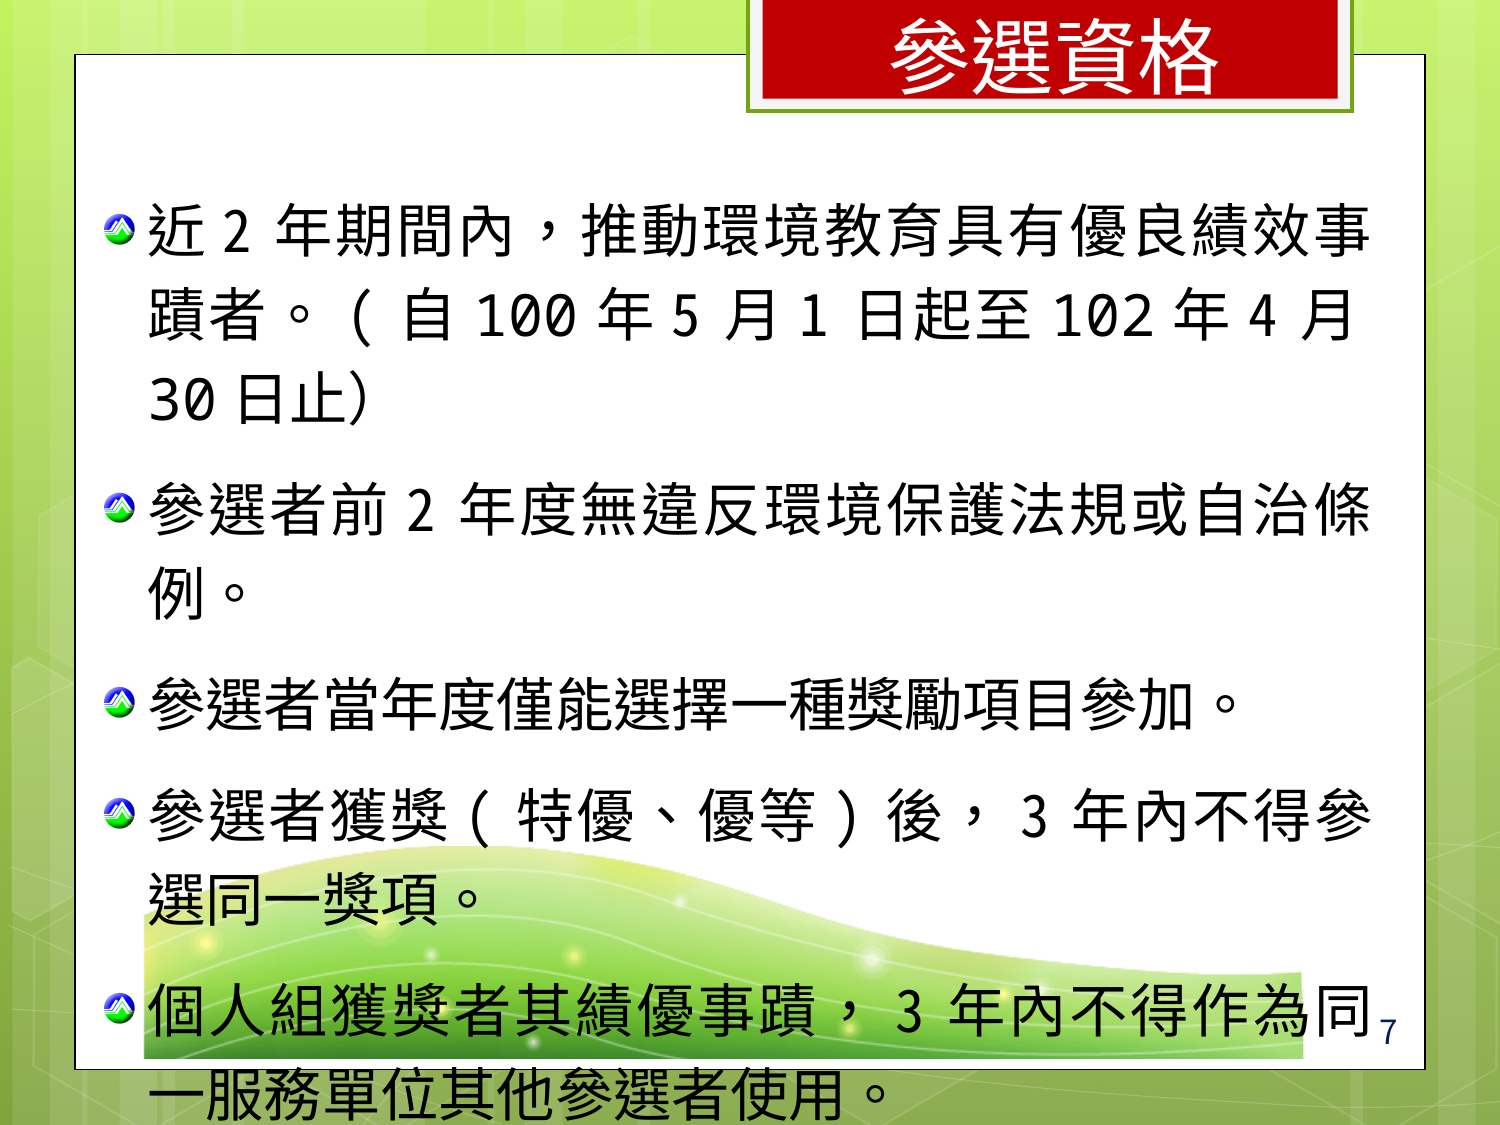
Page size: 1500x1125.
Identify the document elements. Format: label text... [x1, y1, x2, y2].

picture [1158, 996, 1177, 1001]
picture [88, 846, 1327, 1059]
title 參選資格 [478, 0, 1500, 149]
picture [1217, 997, 1225, 1003]
text_box <編號> [838, 1003, 1413, 1064]
list 近2年期間內，推動環境教育具有優良績效事蹟者。(自100年5月1日起至102年4月30日止） 參選者前2年度無違反環境保護法規或自治條例。 參選者當年度僅能選擇一種獎勵項目參加。 參選者獲獎(特優、優等)後，3年內不得參選同一獎項。 個人組獲獎者其績優事蹟，3年內不得作為同一服務單位其他參選者使用。 [88, 172, 1388, 740]
picture [1279, 997, 1294, 1003]
picture [957, 994, 977, 1003]
picture [1158, 988, 1177, 993]
picture [1323, 990, 1327, 1003]
picture [103, 797, 136, 830]
